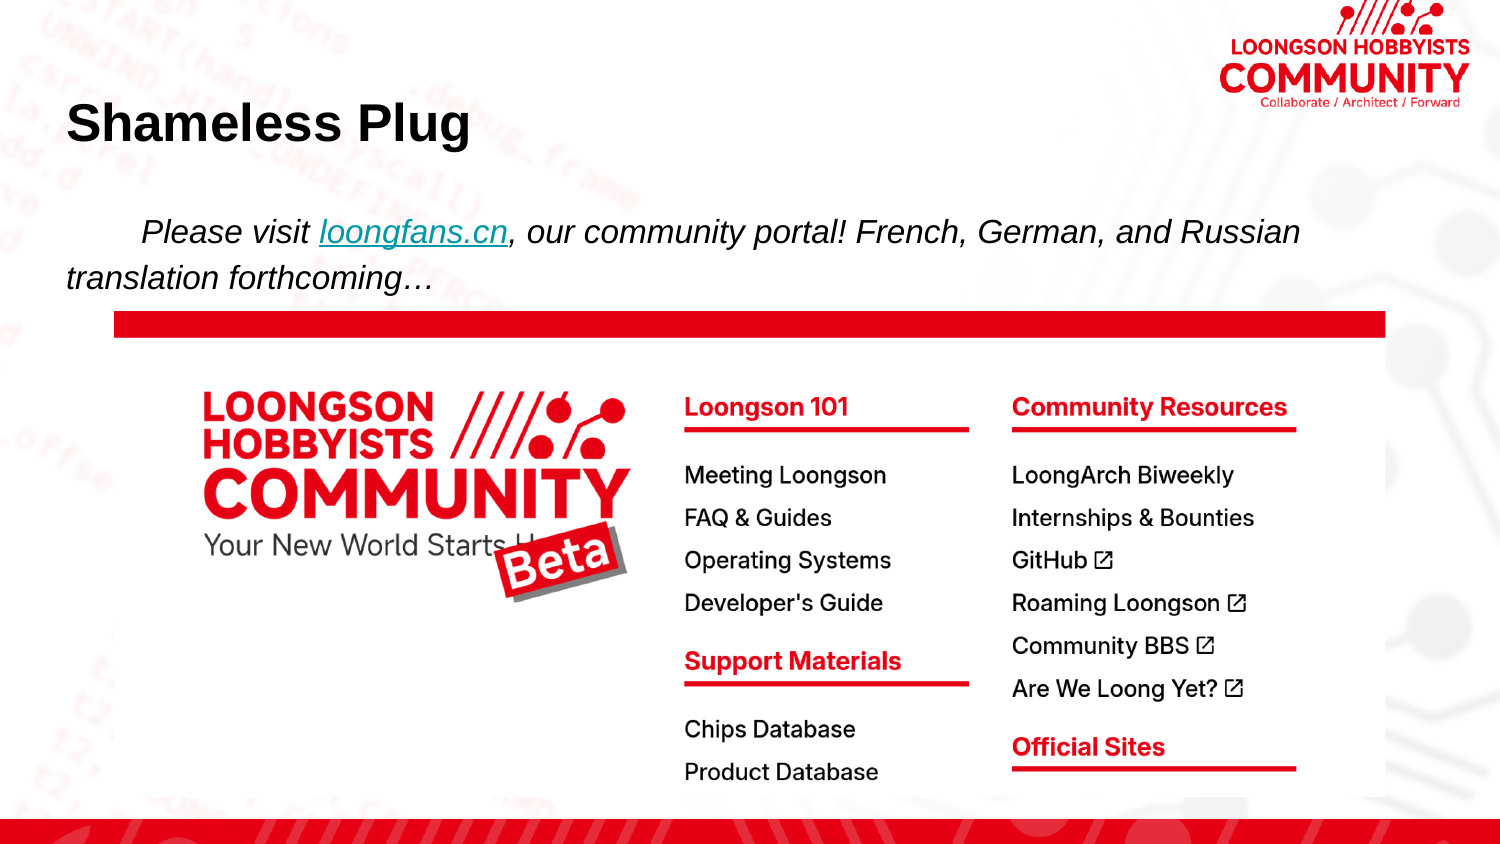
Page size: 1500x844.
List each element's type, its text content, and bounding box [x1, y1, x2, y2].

picture [0, 0, 1500, 844]
list Please visit loongfans.cn, our community portal! French, German, and Russian translation forthcoming… [51, 189, 1449, 807]
title Shameless Plug [51, 72, 1449, 167]
